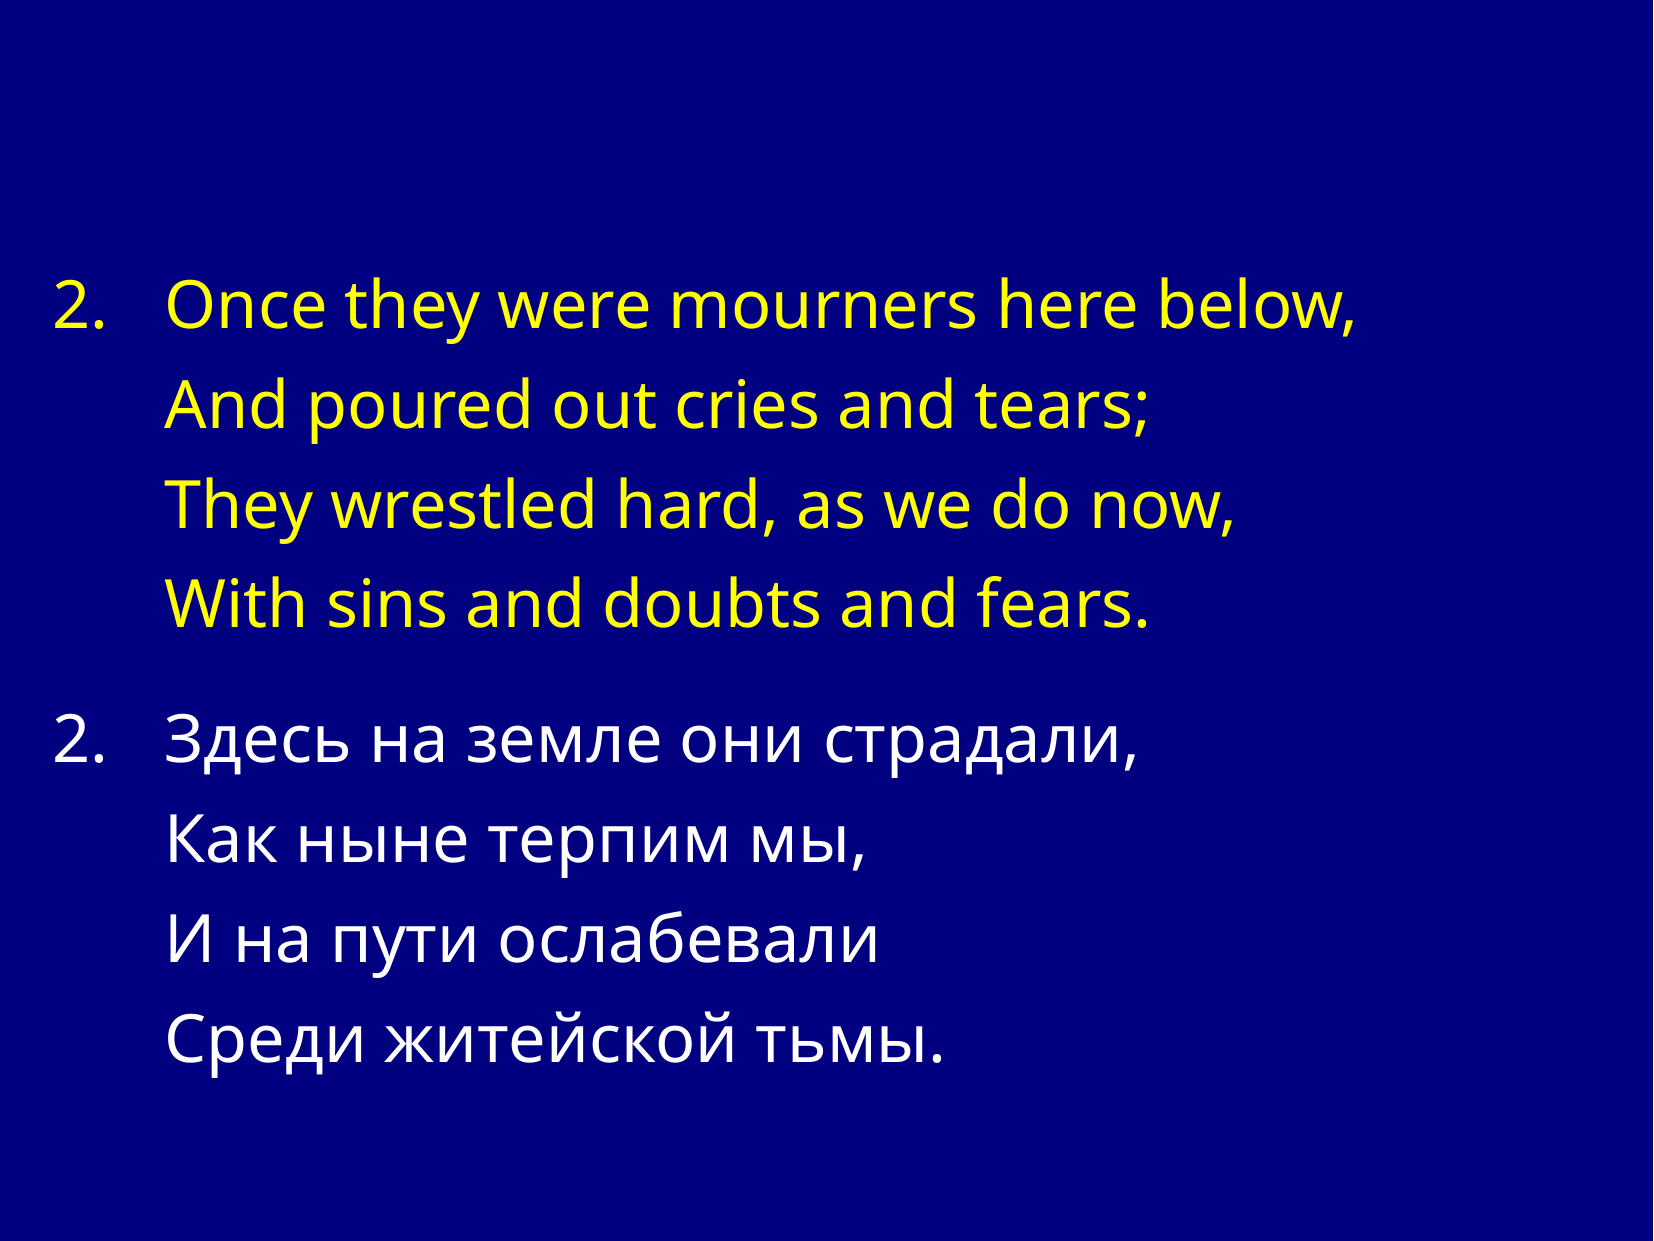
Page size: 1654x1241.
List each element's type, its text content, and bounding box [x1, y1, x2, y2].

text_box 2. Здесь на земле они страдали, Как ныне терпим мы, И на пути ослабевали Среди житейской тьмы. [37, 675, 1576, 1163]
text_box 2. Once they were mourners here below, And poured out cries and tears; They wrestled hard, as we do now, With sins and doubts and fears. [37, 150, 1576, 638]
